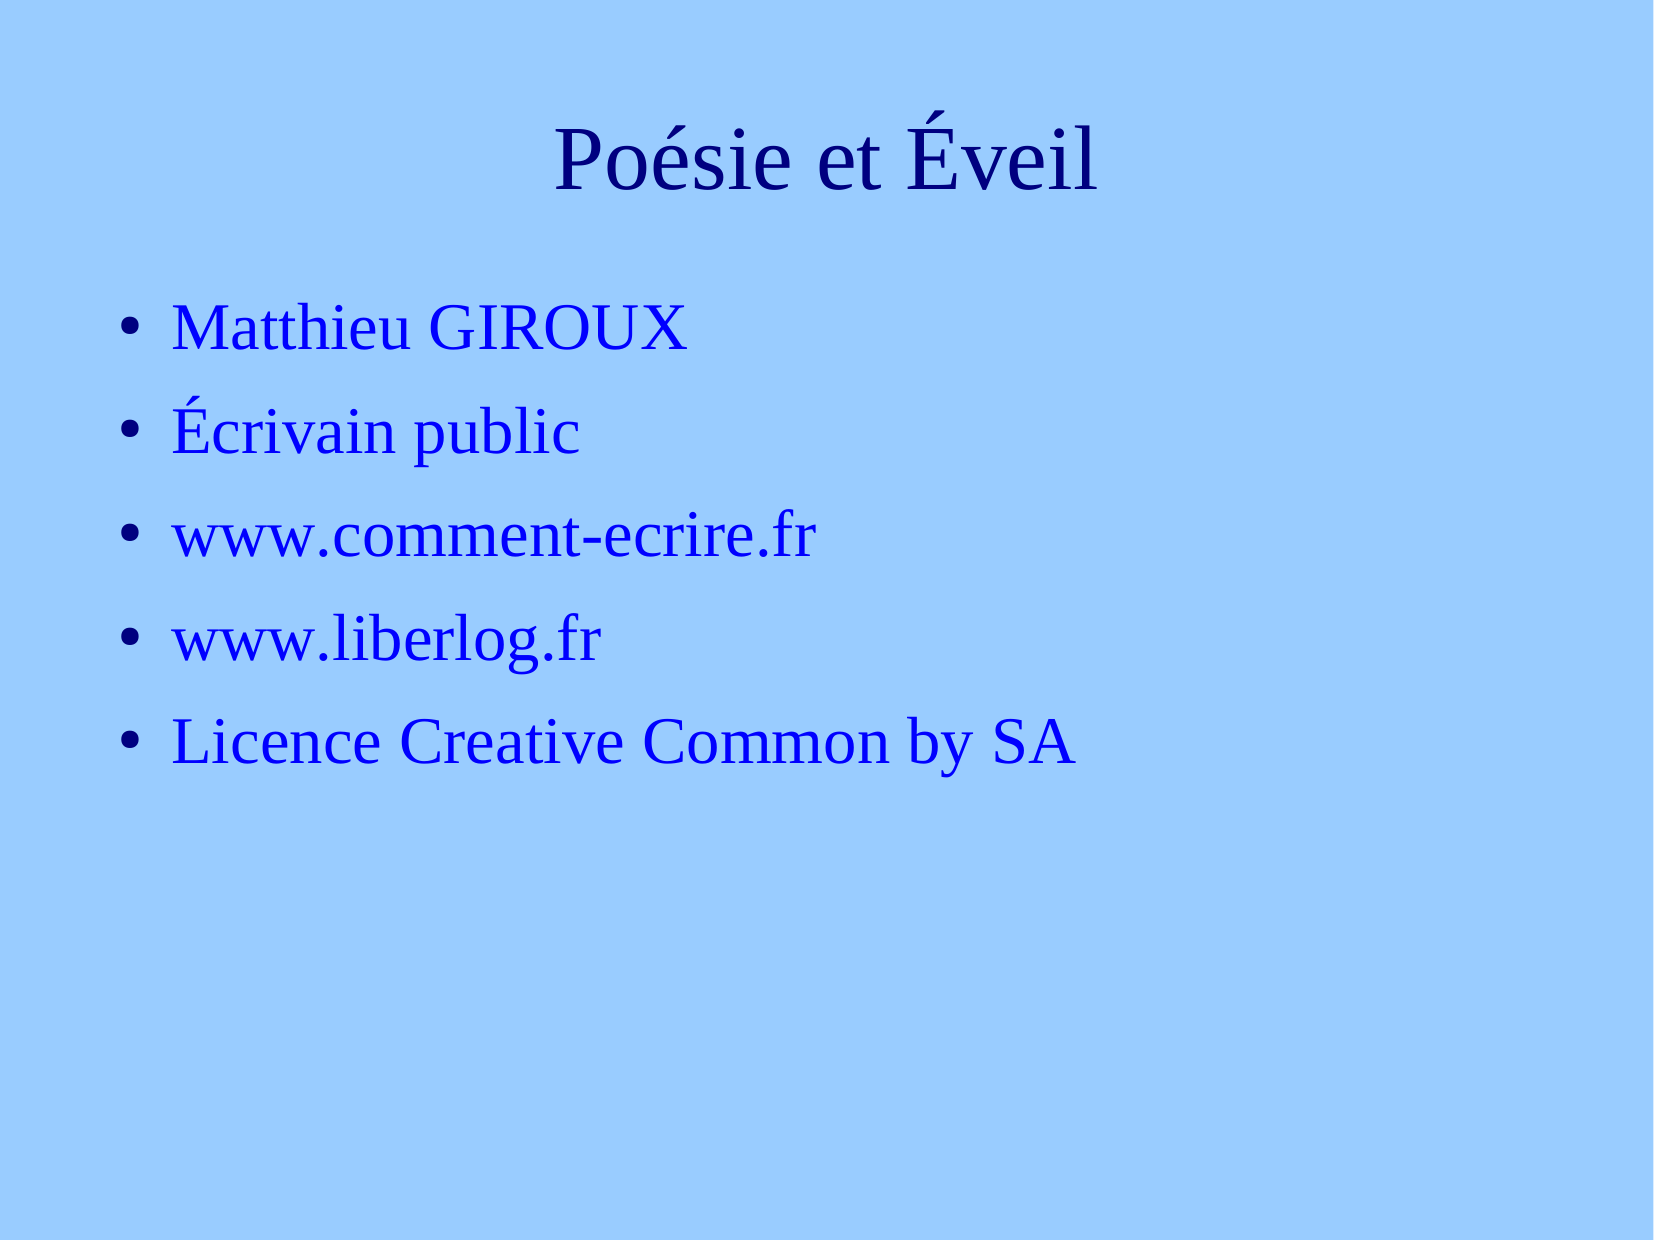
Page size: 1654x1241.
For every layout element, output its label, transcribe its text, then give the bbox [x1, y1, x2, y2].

title Poésie et Éveil [82, 55, 1571, 263]
list Matthieu GIROUX Écrivain public www.comment-ecrire.fr www.liberlog.fr Licence Creative Common by SA [82, 290, 1571, 1019]
